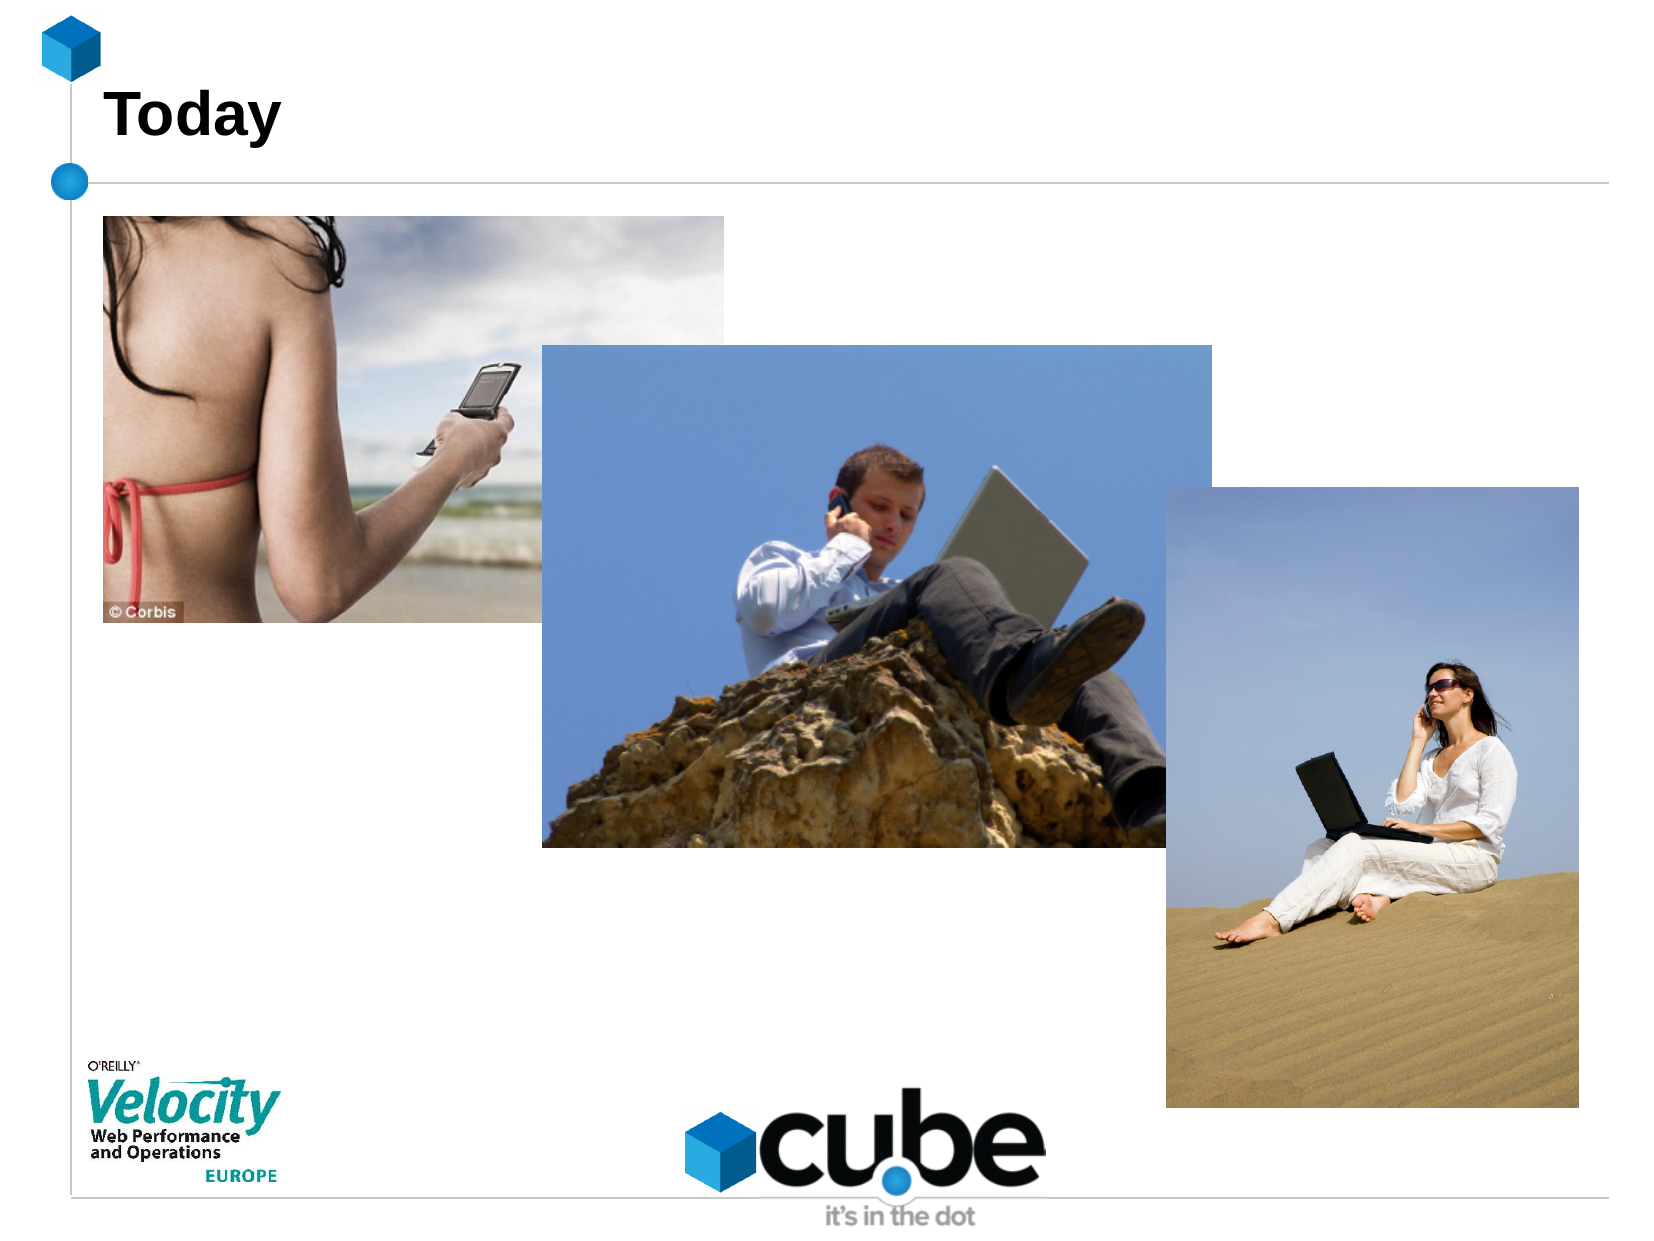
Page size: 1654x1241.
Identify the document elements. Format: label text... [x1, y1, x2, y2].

picture [88, 1061, 281, 1182]
picture [103, 216, 1579, 1108]
title Today [103, 49, 1551, 178]
